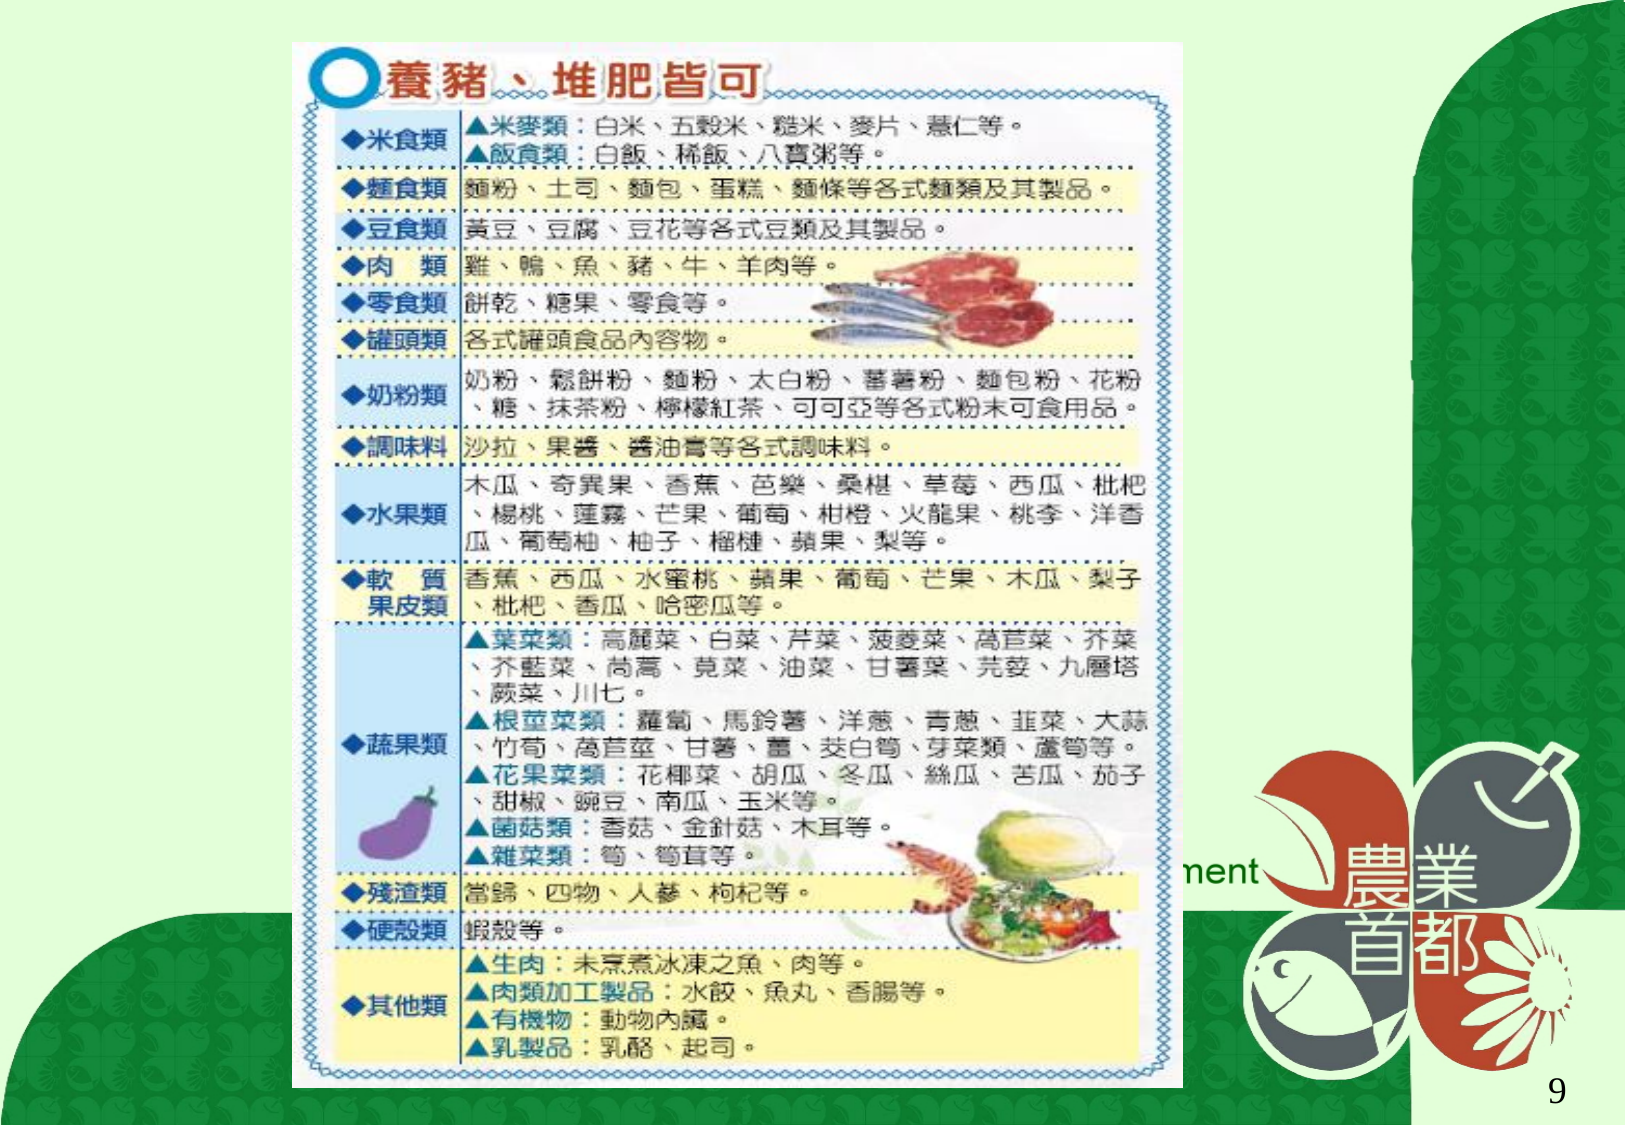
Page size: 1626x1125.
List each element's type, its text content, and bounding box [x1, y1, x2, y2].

picture [292, 42, 1183, 1088]
text_box 9 [1533, 1058, 1625, 1119]
